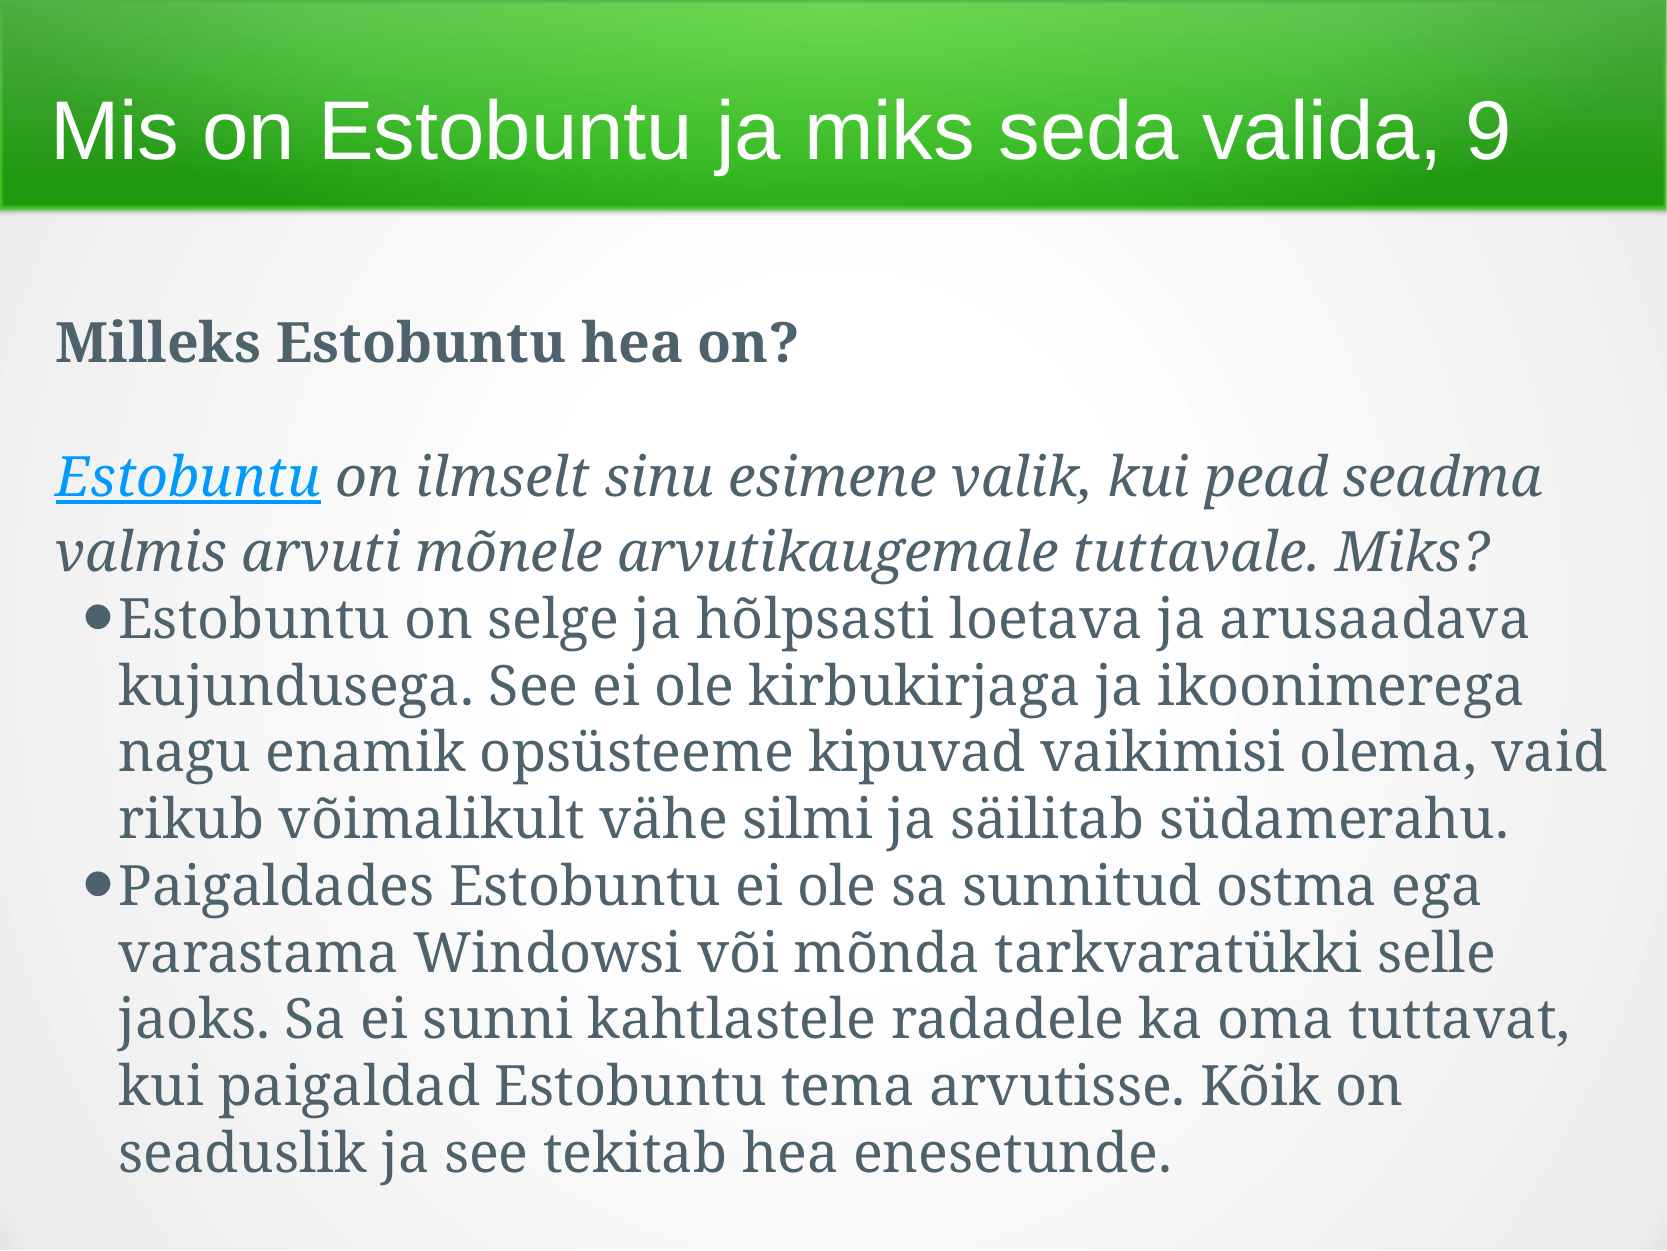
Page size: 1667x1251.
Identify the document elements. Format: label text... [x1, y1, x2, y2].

picture [0, 0, 1667, 1250]
title Mis on Estobuntu ja miks seda valida, 9 [50, 84, 1630, 178]
list Milleks Estobuntu hea on? Estobuntu on ilmselt sinu esimene valik, kui pead seadma valmis arvuti mõnele arvutikaugemale tuttavale. Miks? Estobuntu on selge ja hõlpsasti loetava ja arusaadava kujundusega. See ei ole kirbukirjaga ja ikoonimerega nagu enamik opsüsteeme kipuvad vaikimisi olema, vaid rikub võimalikult vähe silmi ja säilitab südamerahu. Paigaldades Estobuntu ei ole sa sunnitud ostma ega varastama Windowsi või mõnda tarkvaratükki selle jaoks. Sa ei sunni kahtlastele radadele ka oma tuttavat, kui paigaldad Estobuntu tema arvutisse. Kõik on seaduslik ja see tekitab hea enesetunde. [49, 300, 1630, 1213]
